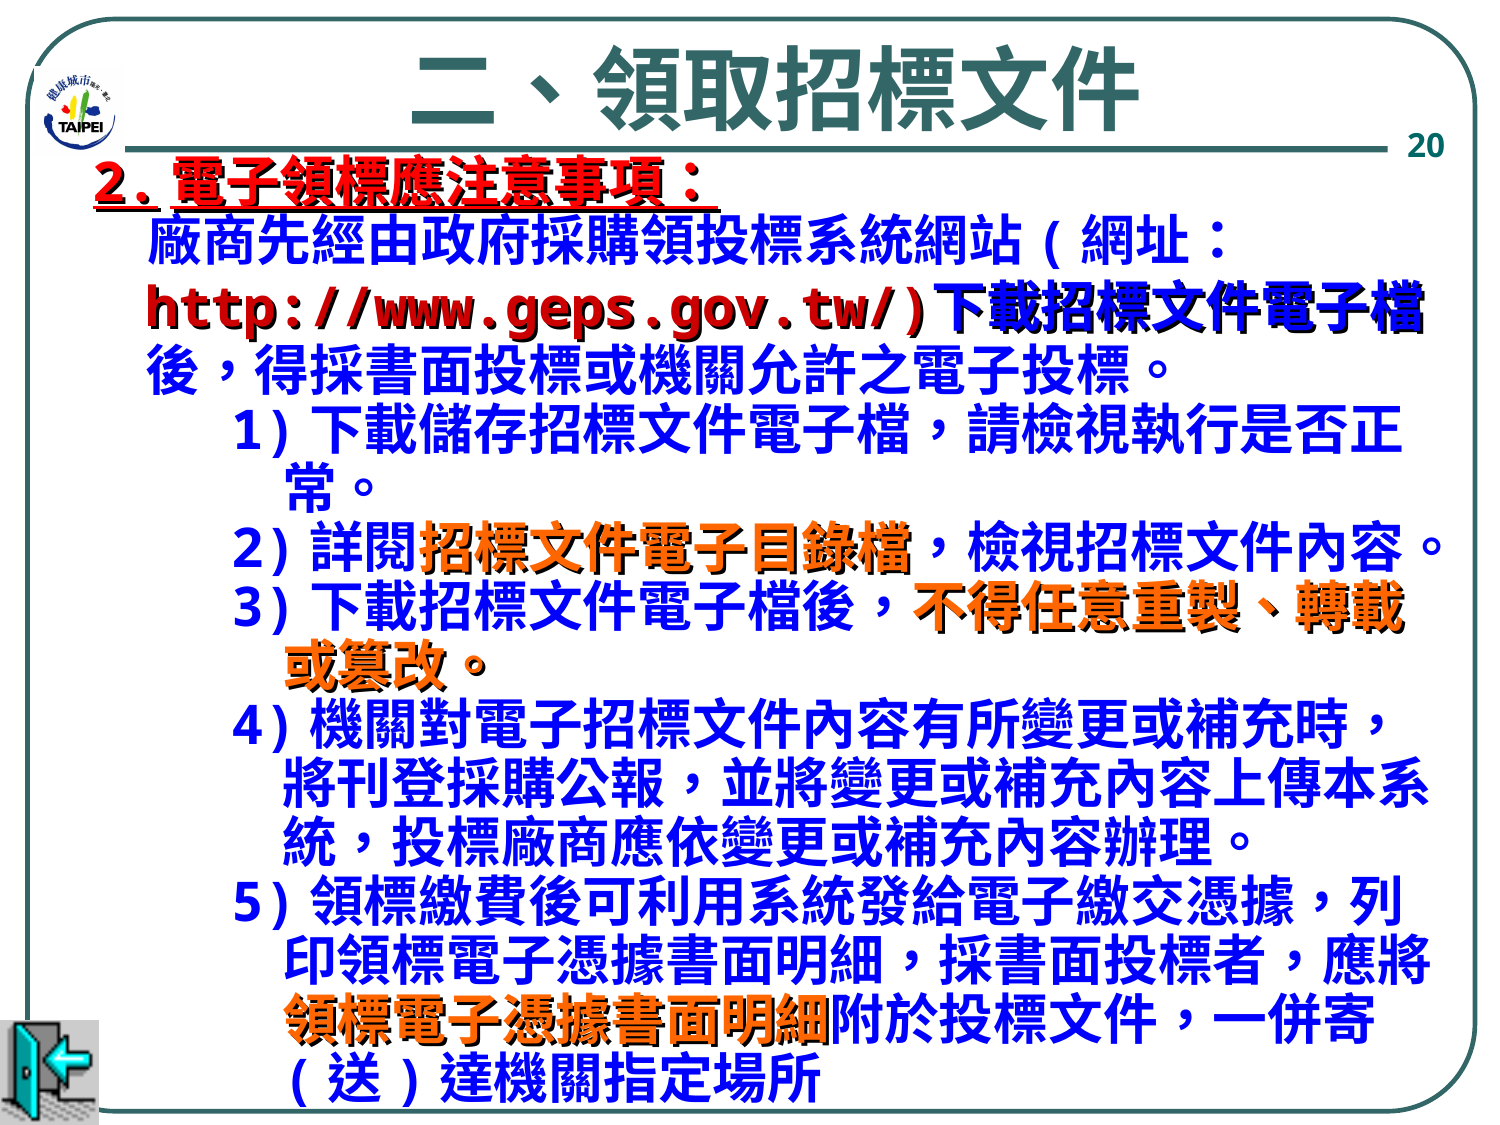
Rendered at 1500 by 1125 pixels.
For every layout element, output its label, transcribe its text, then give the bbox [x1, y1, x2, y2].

title 二、領取招標文件 [135, 23, 1415, 146]
picture [0, 1020, 99, 1125]
list 2.電子領標應注意事項： 廠商先經由政府採購領投標系統網站(網址：http://www.geps.gov.tw/)下載招標文件電子檔後，得採書面投標或機關允許之電子投標。 1)下載儲存招標文件電子檔，請檢視執行是否正常。 2)詳閱招標文件電子目錄檔，檢視招標文件內容。 3)下載招標文件電子檔後，不得任意重製、轉載或篡改。 4)機關對電子招標文件內容有所變更或補充時，將刊登採購公報，並將變更或補充內容上傳本系統，投標廠商應依變更或補充內容辦理。 5)領標繳費後可利用系統發給電子繳交憑據，列印領標電子憑據書面明細，採書面投標者，應將領標電子憑據書面明細附於投標文件，一併寄(送)達機關指定場所 [24, 146, 1472, 1123]
